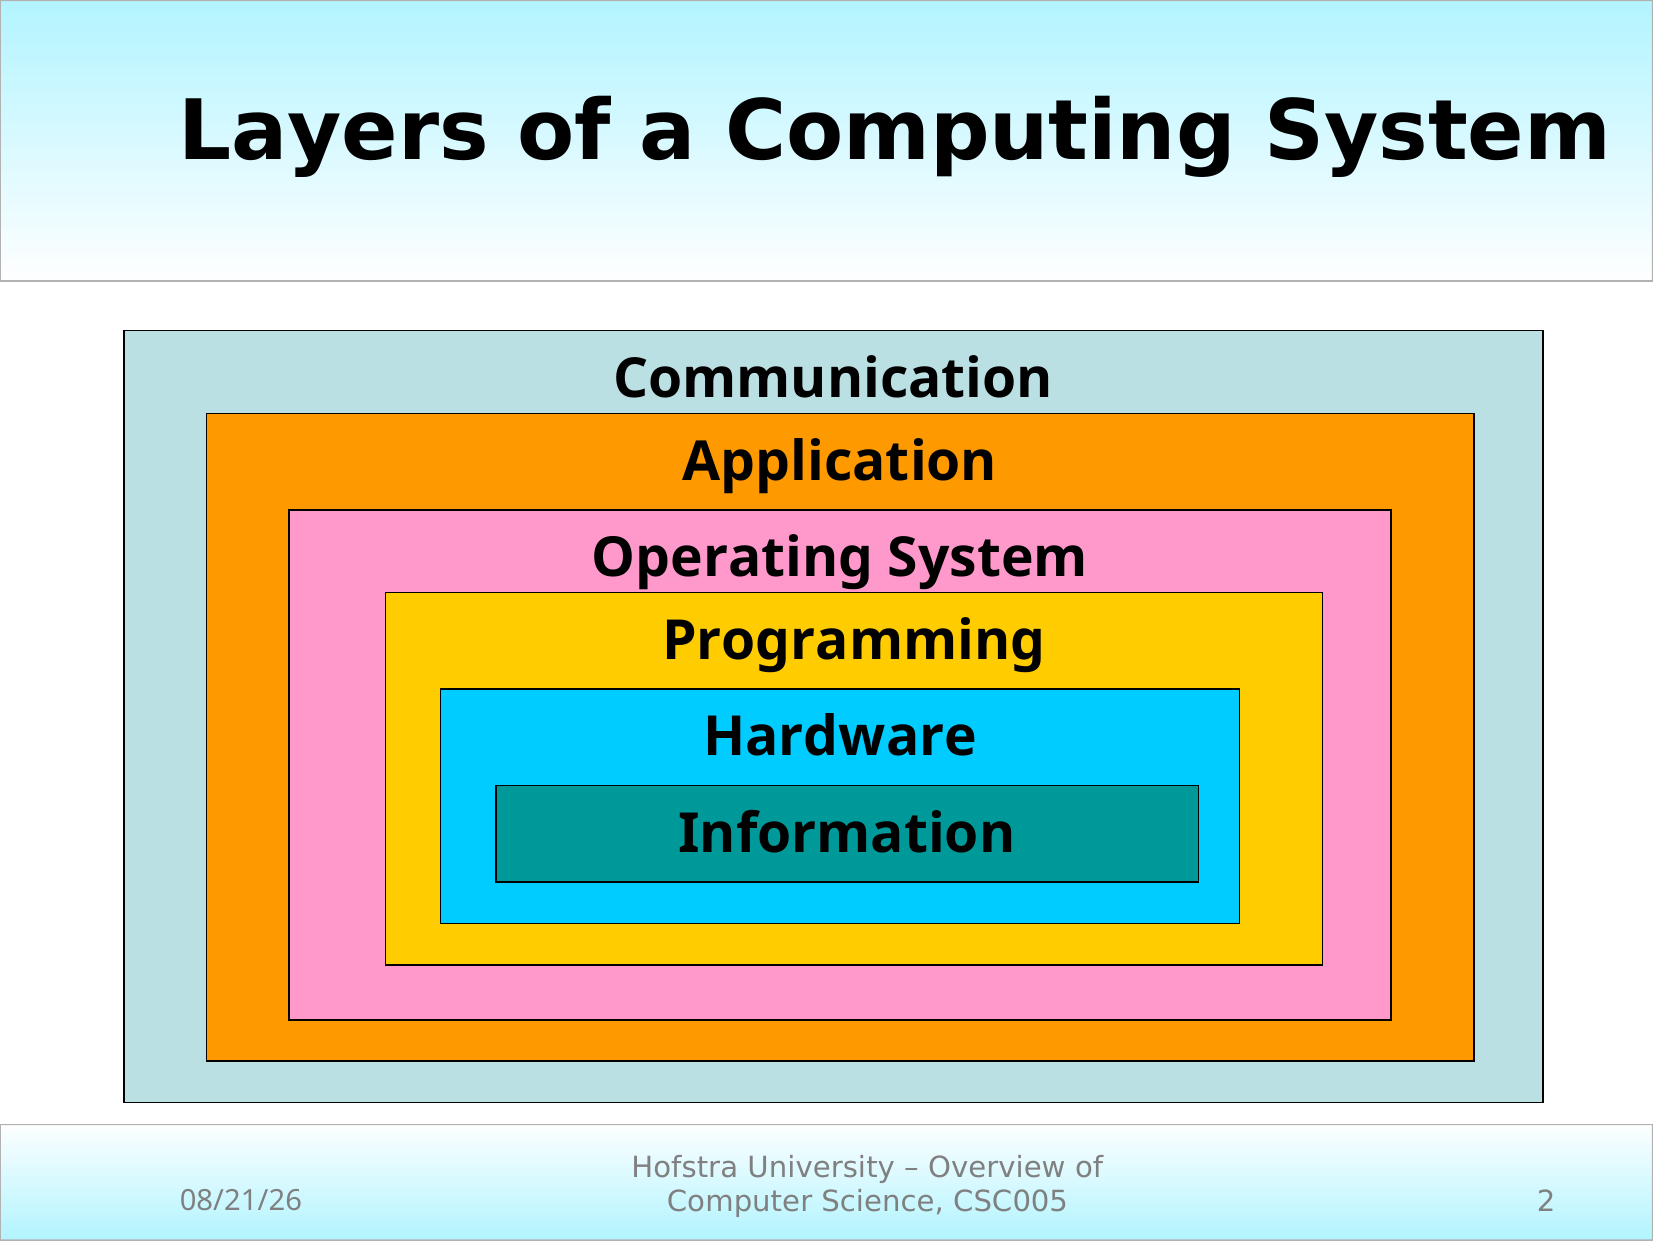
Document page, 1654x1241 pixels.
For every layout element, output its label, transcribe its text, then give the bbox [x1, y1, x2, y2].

title Layers of a Computing System [151, 27, 1640, 235]
text_box Application [206, 413, 1474, 1062]
text_box Programming [385, 592, 1323, 965]
text_box Information [495, 785, 1199, 883]
text_box Communication [123, 330, 1543, 1103]
text_box Hardware [440, 688, 1240, 924]
text_box Operating System [289, 509, 1392, 1020]
